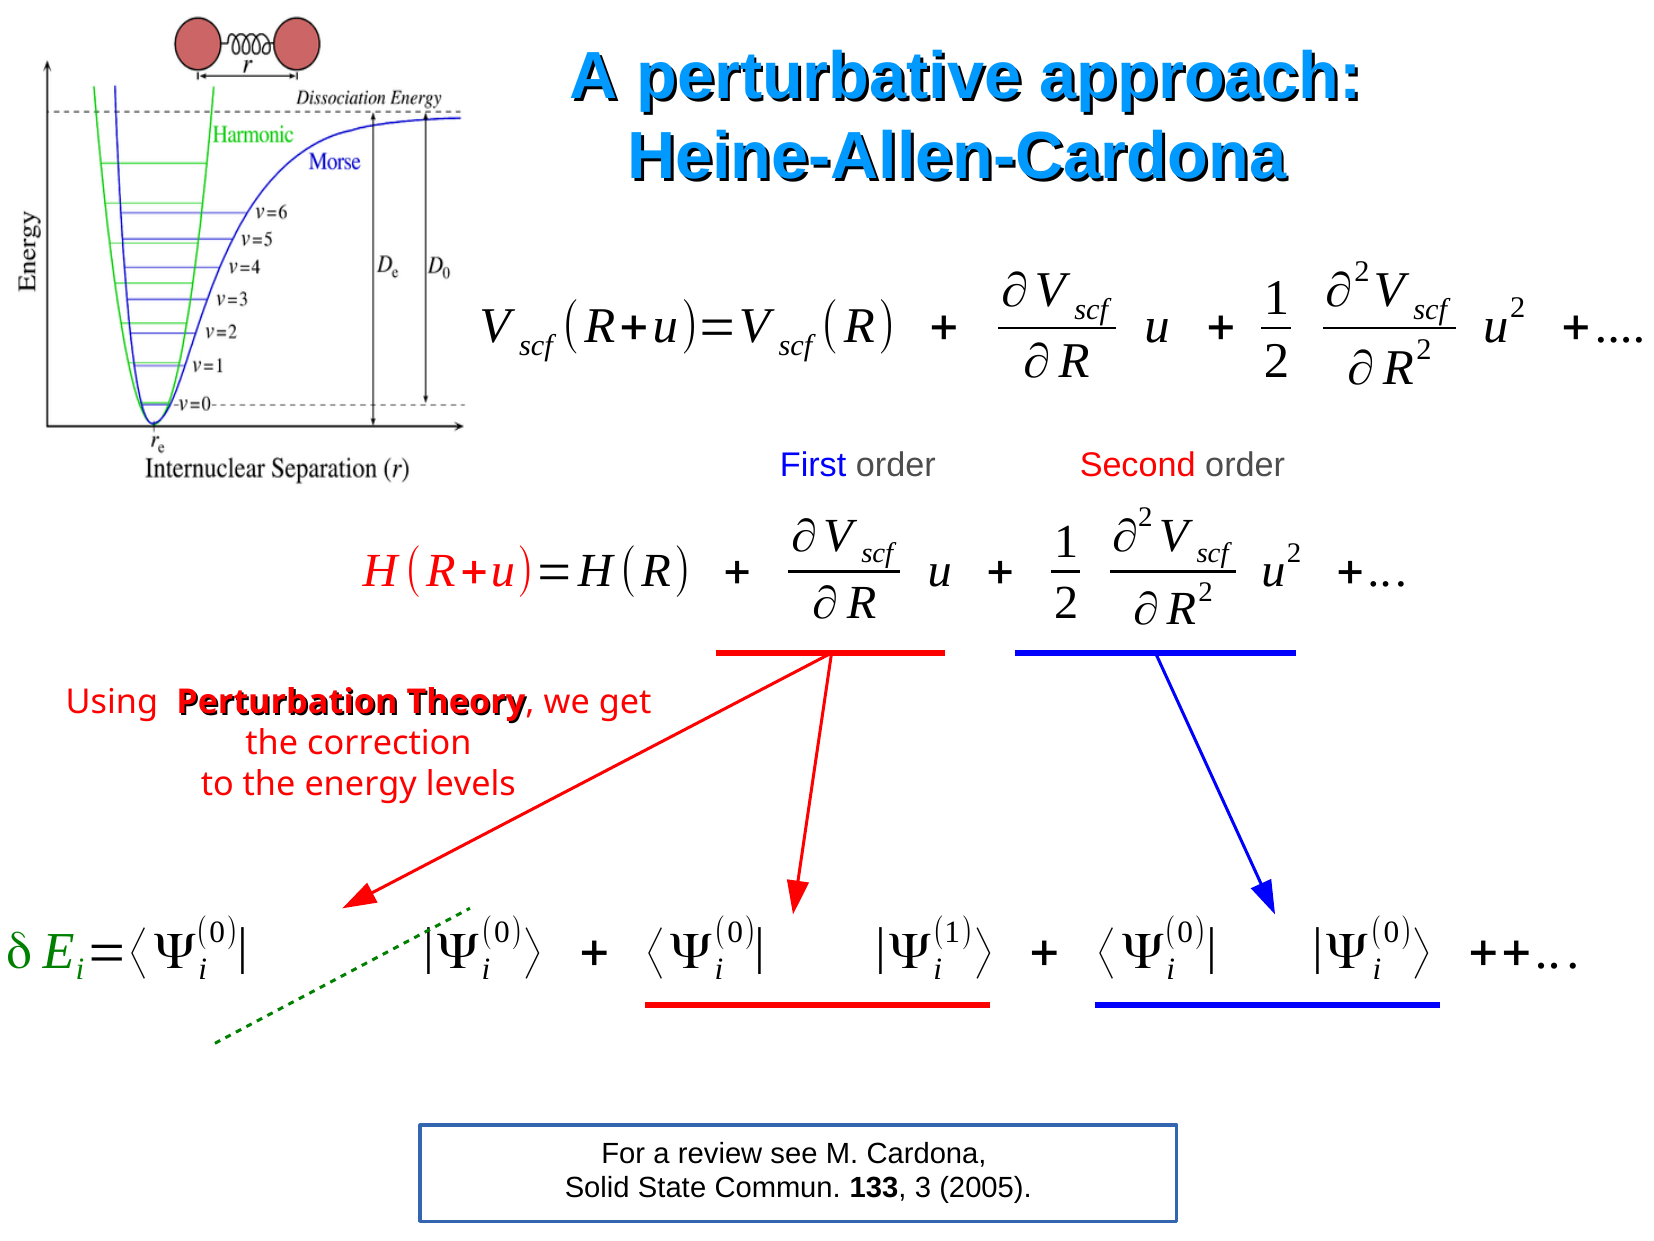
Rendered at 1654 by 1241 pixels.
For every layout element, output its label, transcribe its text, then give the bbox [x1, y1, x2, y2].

chart [472, 255, 1651, 396]
text_box Using Perturbation Theory, we get the correction to the energy levels [27, 672, 691, 811]
text_box For a review see M. Cardona, Solid State Commun. 133, 3 (2005). [420, 1125, 1177, 1222]
chart [353, 502, 1415, 635]
text_box Second order [1065, 435, 1306, 497]
chart [0, 914, 1587, 988]
text_box A perturbative approach: Heine-Allen-Cardona [555, 24, 1594, 200]
picture [15, 14, 466, 489]
text_box Using Perturbation Theory, we get the correction to the energy levels [534, 729, 691, 811]
text_box First order [765, 435, 976, 497]
